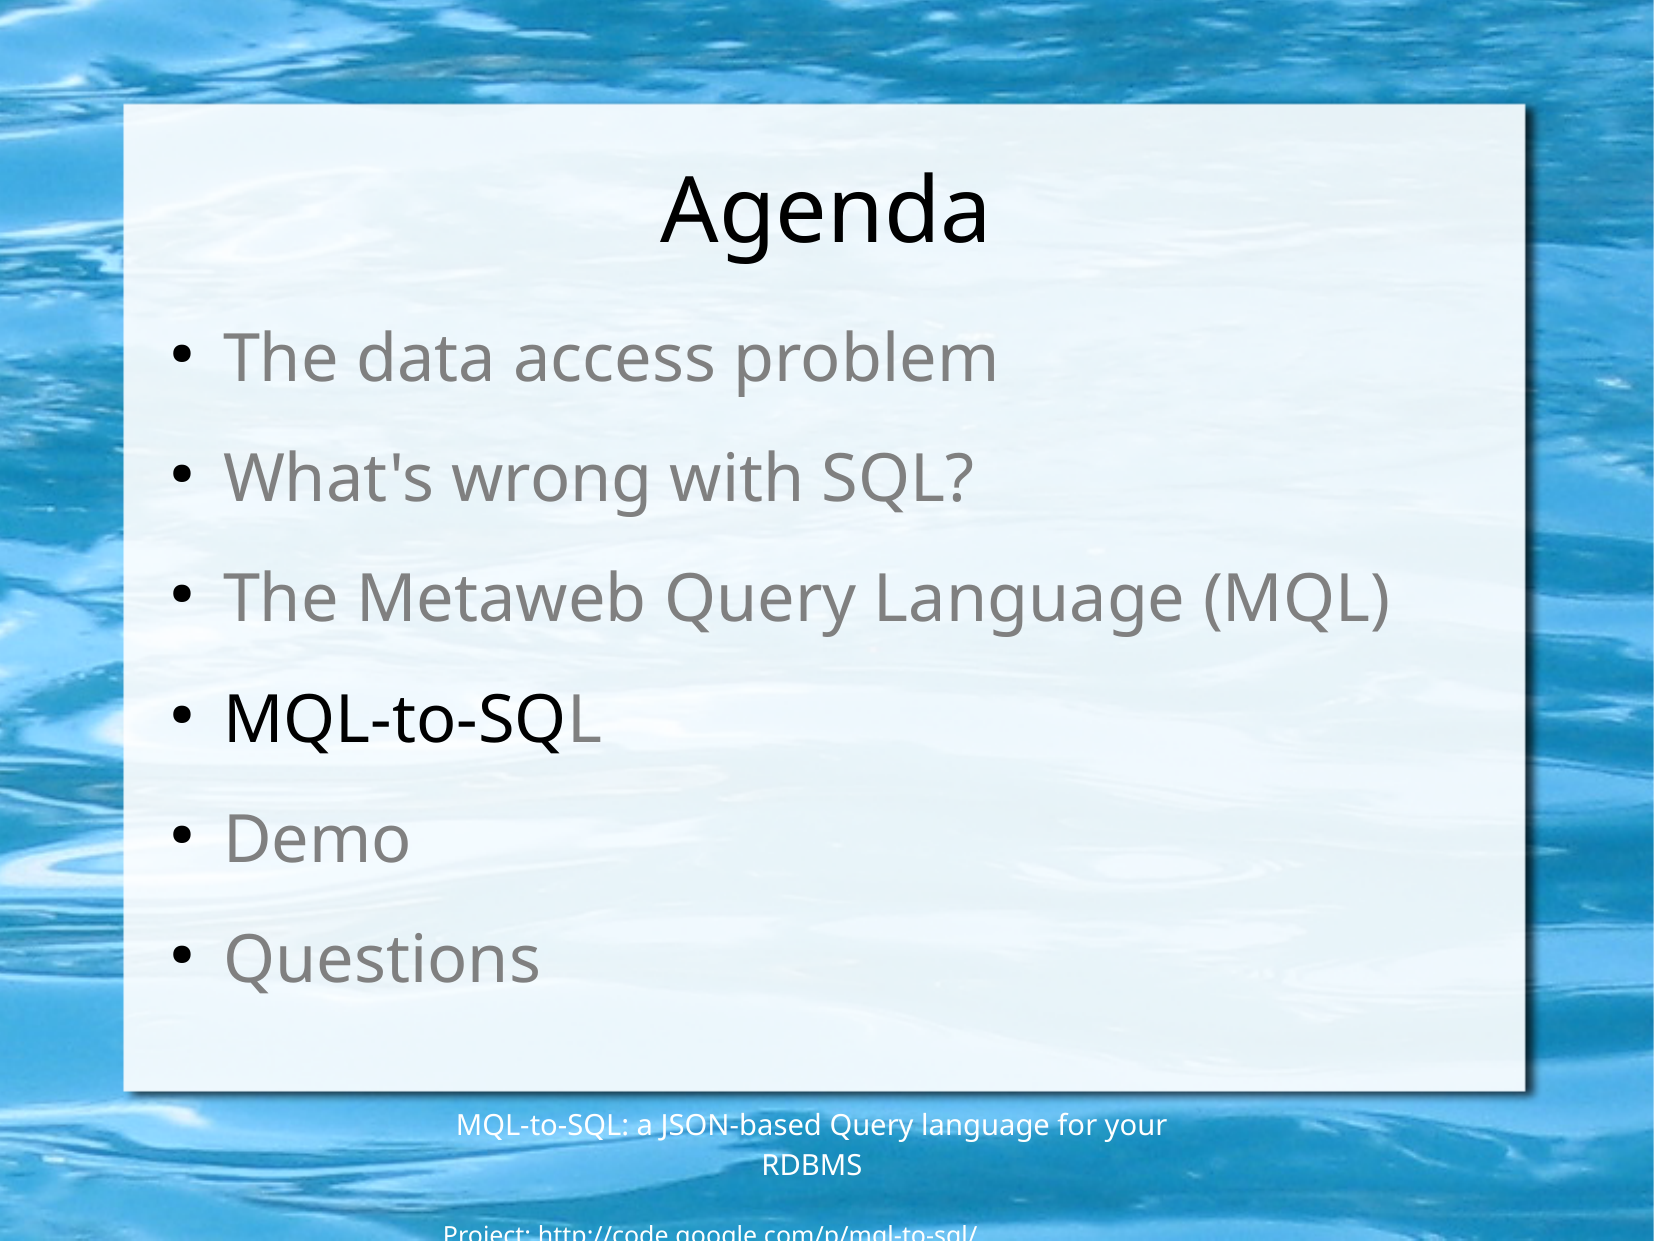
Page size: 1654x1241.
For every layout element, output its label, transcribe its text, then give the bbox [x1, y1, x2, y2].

picture [575, 1232, 583, 1241]
picture [725, 1232, 732, 1241]
picture [541, 1232, 548, 1241]
picture [876, 1232, 883, 1241]
picture [950, 1232, 957, 1241]
picture [852, 1232, 859, 1241]
picture [447, 1228, 454, 1235]
title Agenda [147, 118, 1506, 296]
picture [780, 1232, 787, 1241]
picture [679, 1232, 686, 1241]
picture [628, 1232, 635, 1241]
list The data access problem What's wrong with SQL? The Metaweb Query Language (MQL) MQL-to-SQL Demo Questions [152, 310, 1511, 925]
picture [694, 1232, 701, 1241]
picture [861, 1232, 867, 1241]
picture [710, 1232, 717, 1241]
picture [827, 1232, 835, 1241]
picture [914, 1232, 921, 1241]
picture [643, 1232, 650, 1241]
picture [804, 1232, 810, 1241]
picture [795, 1232, 802, 1241]
picture [471, 1232, 478, 1241]
picture [0, 0, 1654, 1241]
